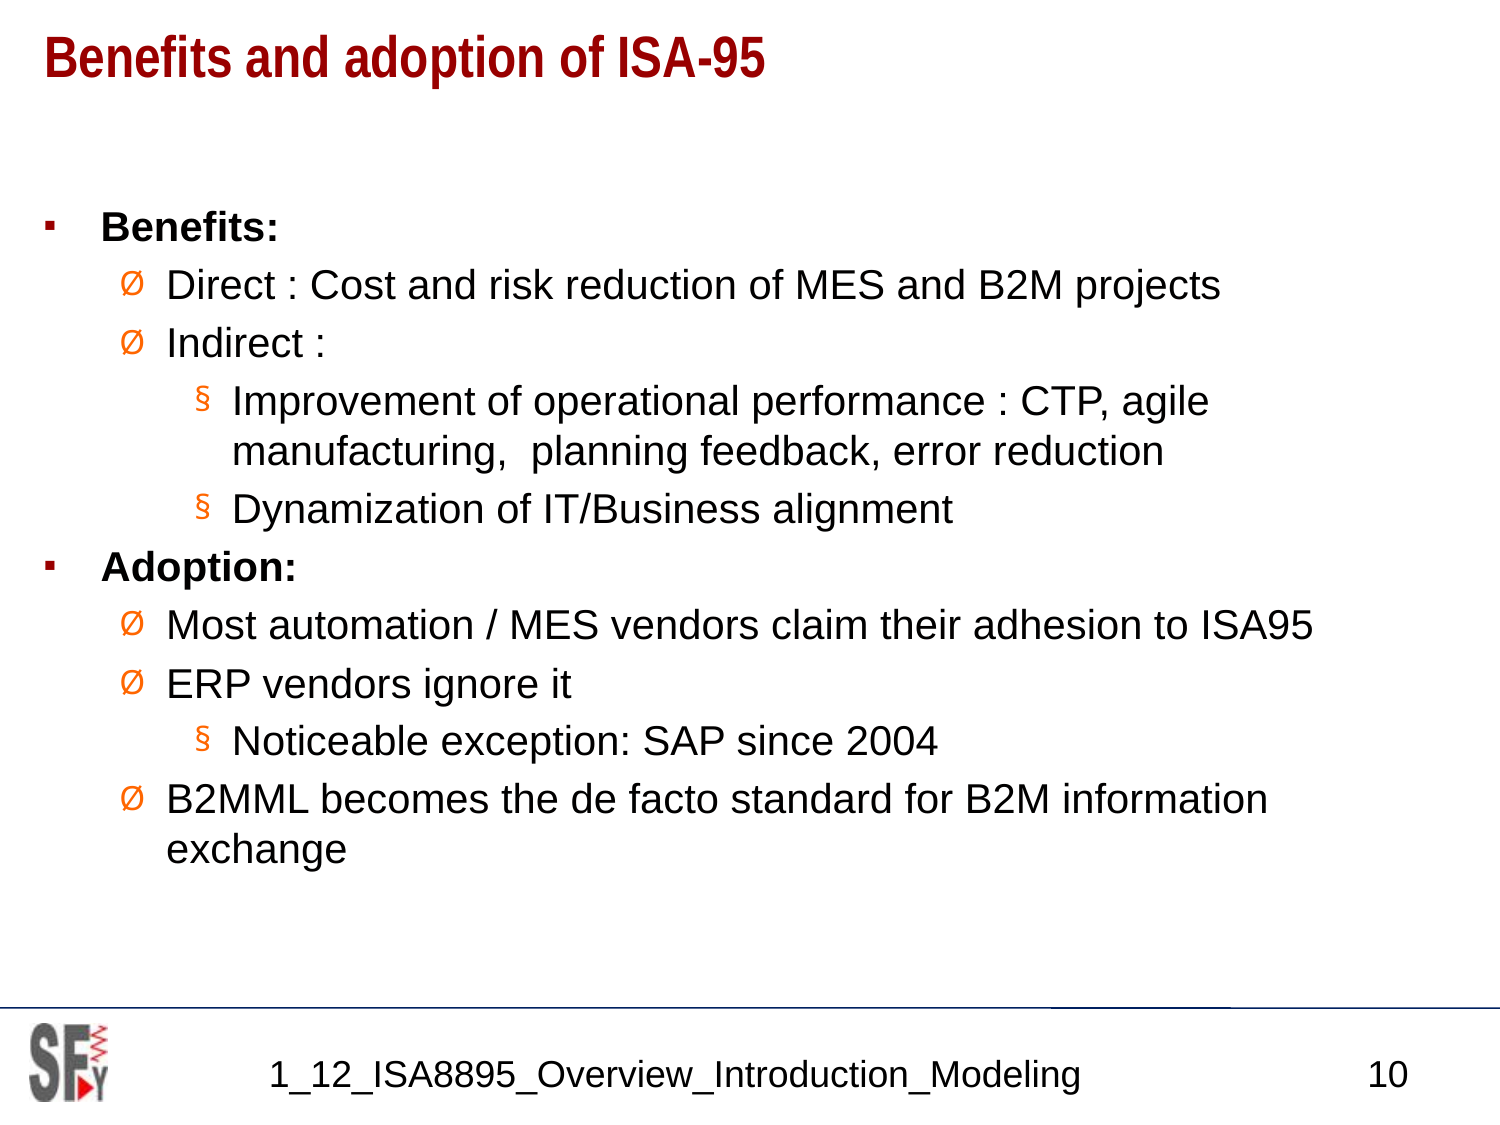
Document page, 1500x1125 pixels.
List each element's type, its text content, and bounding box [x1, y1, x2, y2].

footer 1_12_ISA8895_Overview_Introduction_Modeling [253, 1034, 1336, 1103]
picture [29, 1023, 108, 1102]
list Benefits: Direct : Cost and risk reduction of MES and B2M projects Indirect : Improvement of operational performance : CTP, agile manufacturing, planning feedback, error reduction Dynamization of IT/Business alignment Adoption: Most automation / MES vendors claim their adhesion to ISA95 ERP vendors ignore it Noticeable exception: SAP since 2004 B2MML becomes the de facto standard for B2M information exchange [29, 184, 1471, 988]
slide_number <numéro> [1352, 1034, 1490, 1103]
title Benefits and adoption of ISA-95 [29, 12, 1471, 138]
